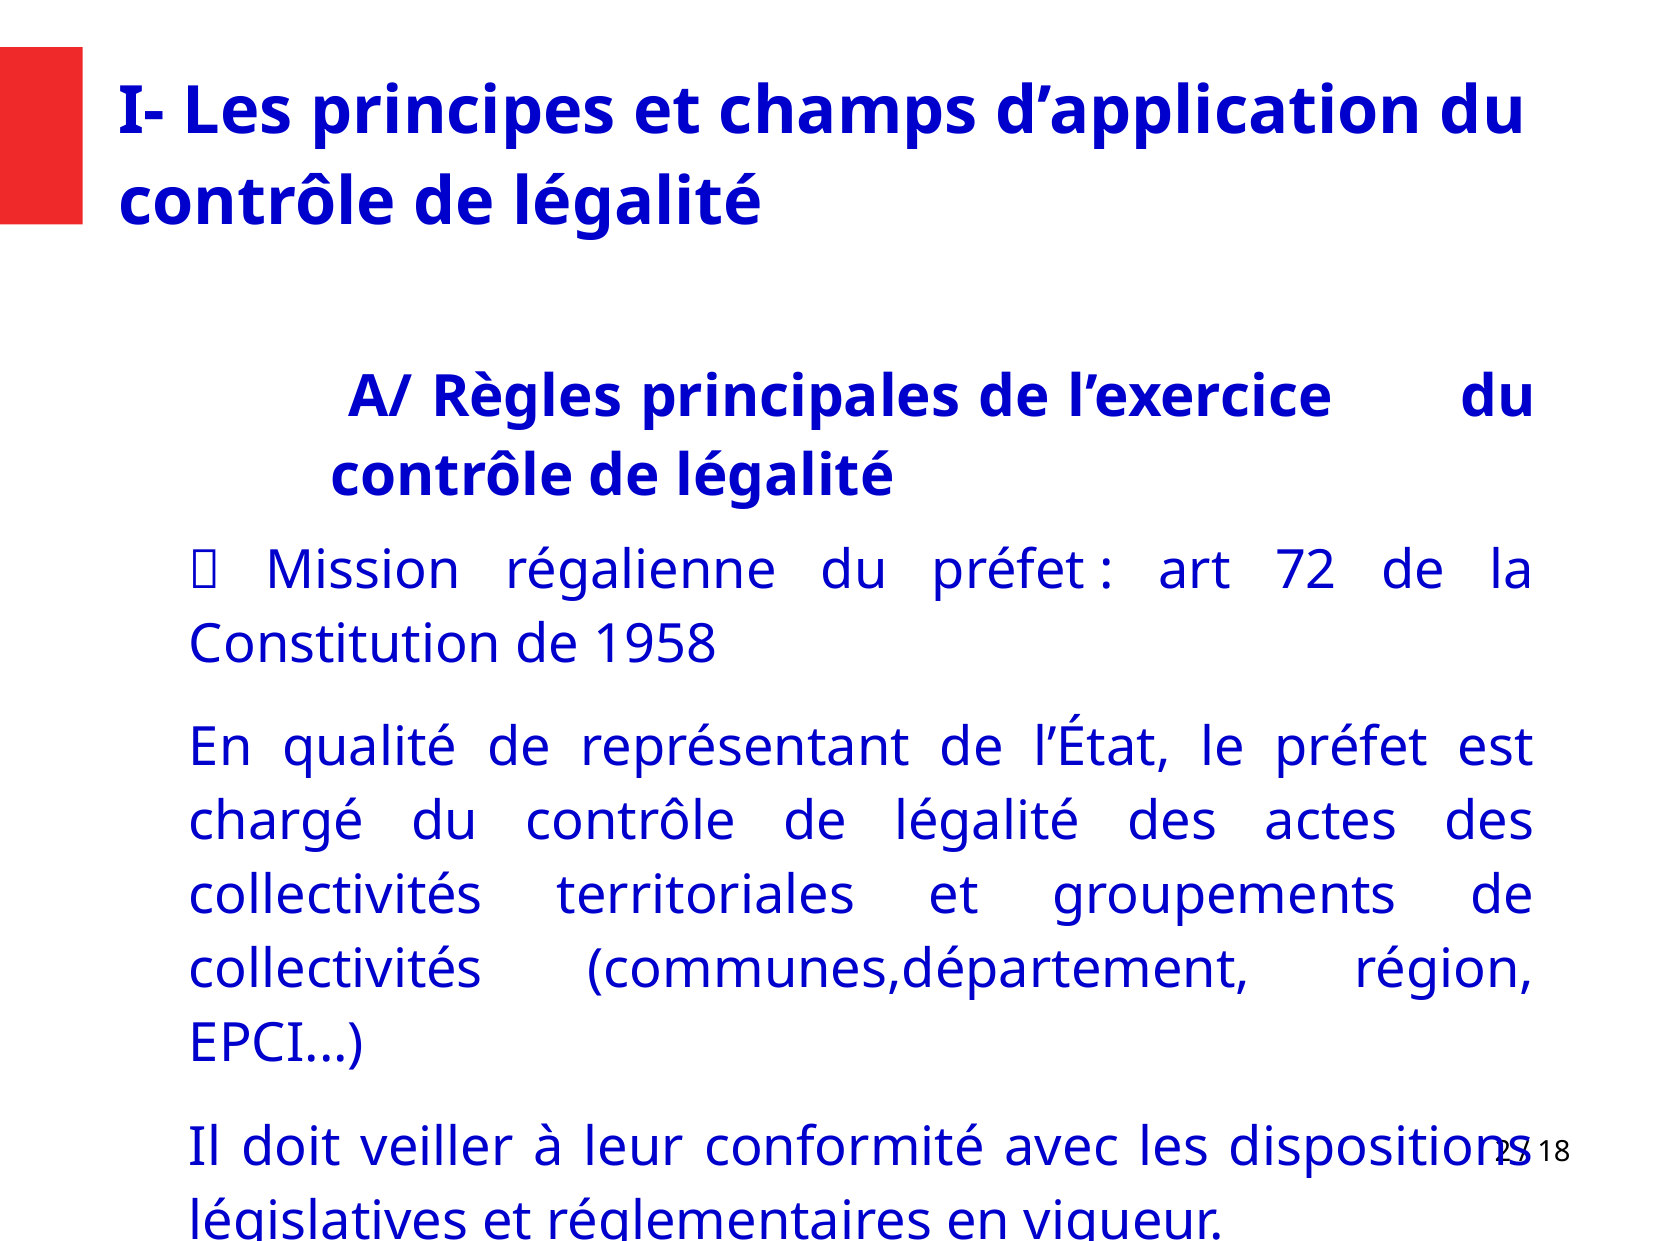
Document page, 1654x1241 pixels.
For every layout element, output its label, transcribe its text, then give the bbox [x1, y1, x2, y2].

list A/ Règles principales de l’exercice du contrôle de légalité  Mission régalienne du préfet : art 72 de la Constitution de 1958 En qualité de représentant de l’État, le préfet est chargé du contrôle de légalité des actes des collectivités territoriales et groupements de collectivités (communes,département, région, EPCI...) Il doit veiller à leur conformité avec les dispositions législatives et réglementaires en vigueur. [118, 354, 1536, 1074]
title I- Les principes et champs d’application du contrôle de légalité [118, 16, 1571, 290]
